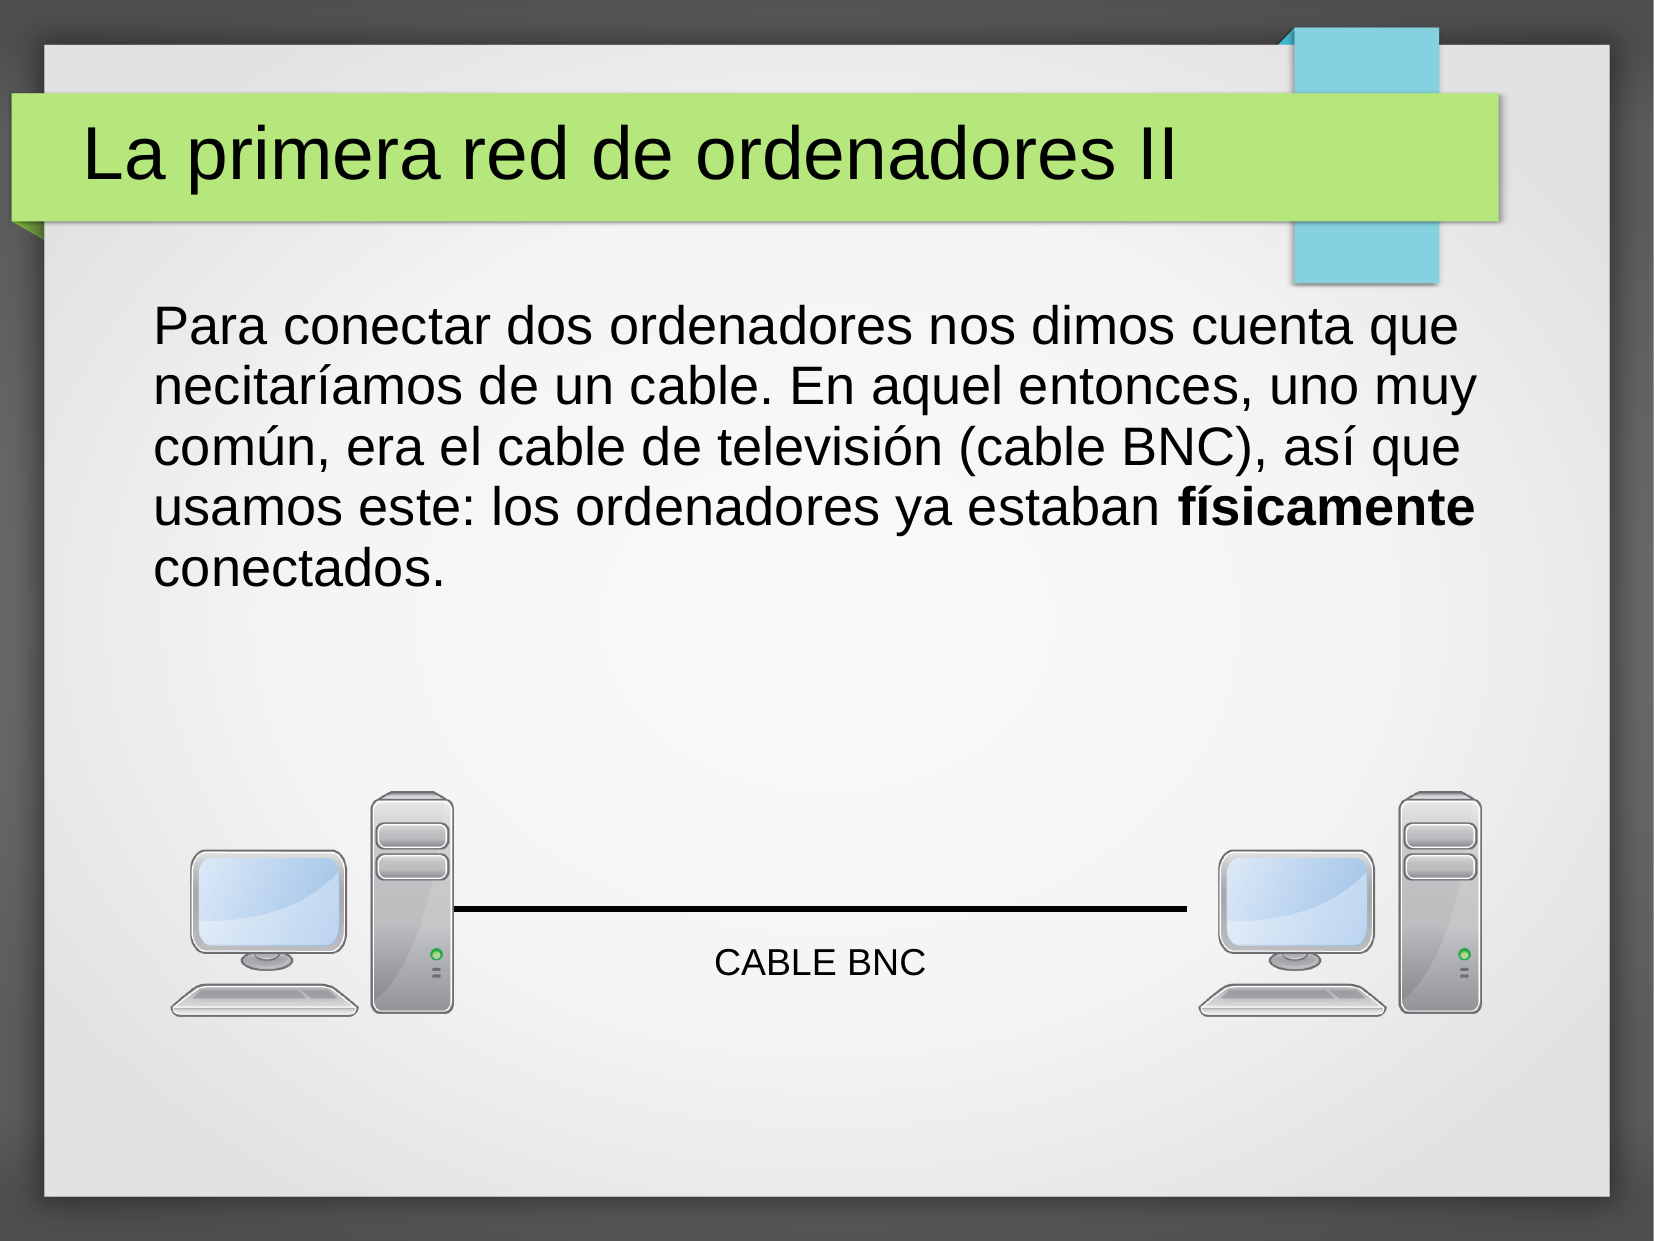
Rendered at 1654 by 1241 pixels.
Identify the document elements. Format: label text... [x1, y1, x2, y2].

picture [0, 0, 1654, 1241]
title La primera red de ordenadores II [82, 69, 1501, 238]
list Para conectar dos ordenadores nos dimos cuenta que necitaríamos de un cable. En aquel entonces, uno muy común, era el cable de televisión (cable BNC), así que usamos este: los ordenadores ya estaban físicamente conectados. [82, 295, 1571, 674]
